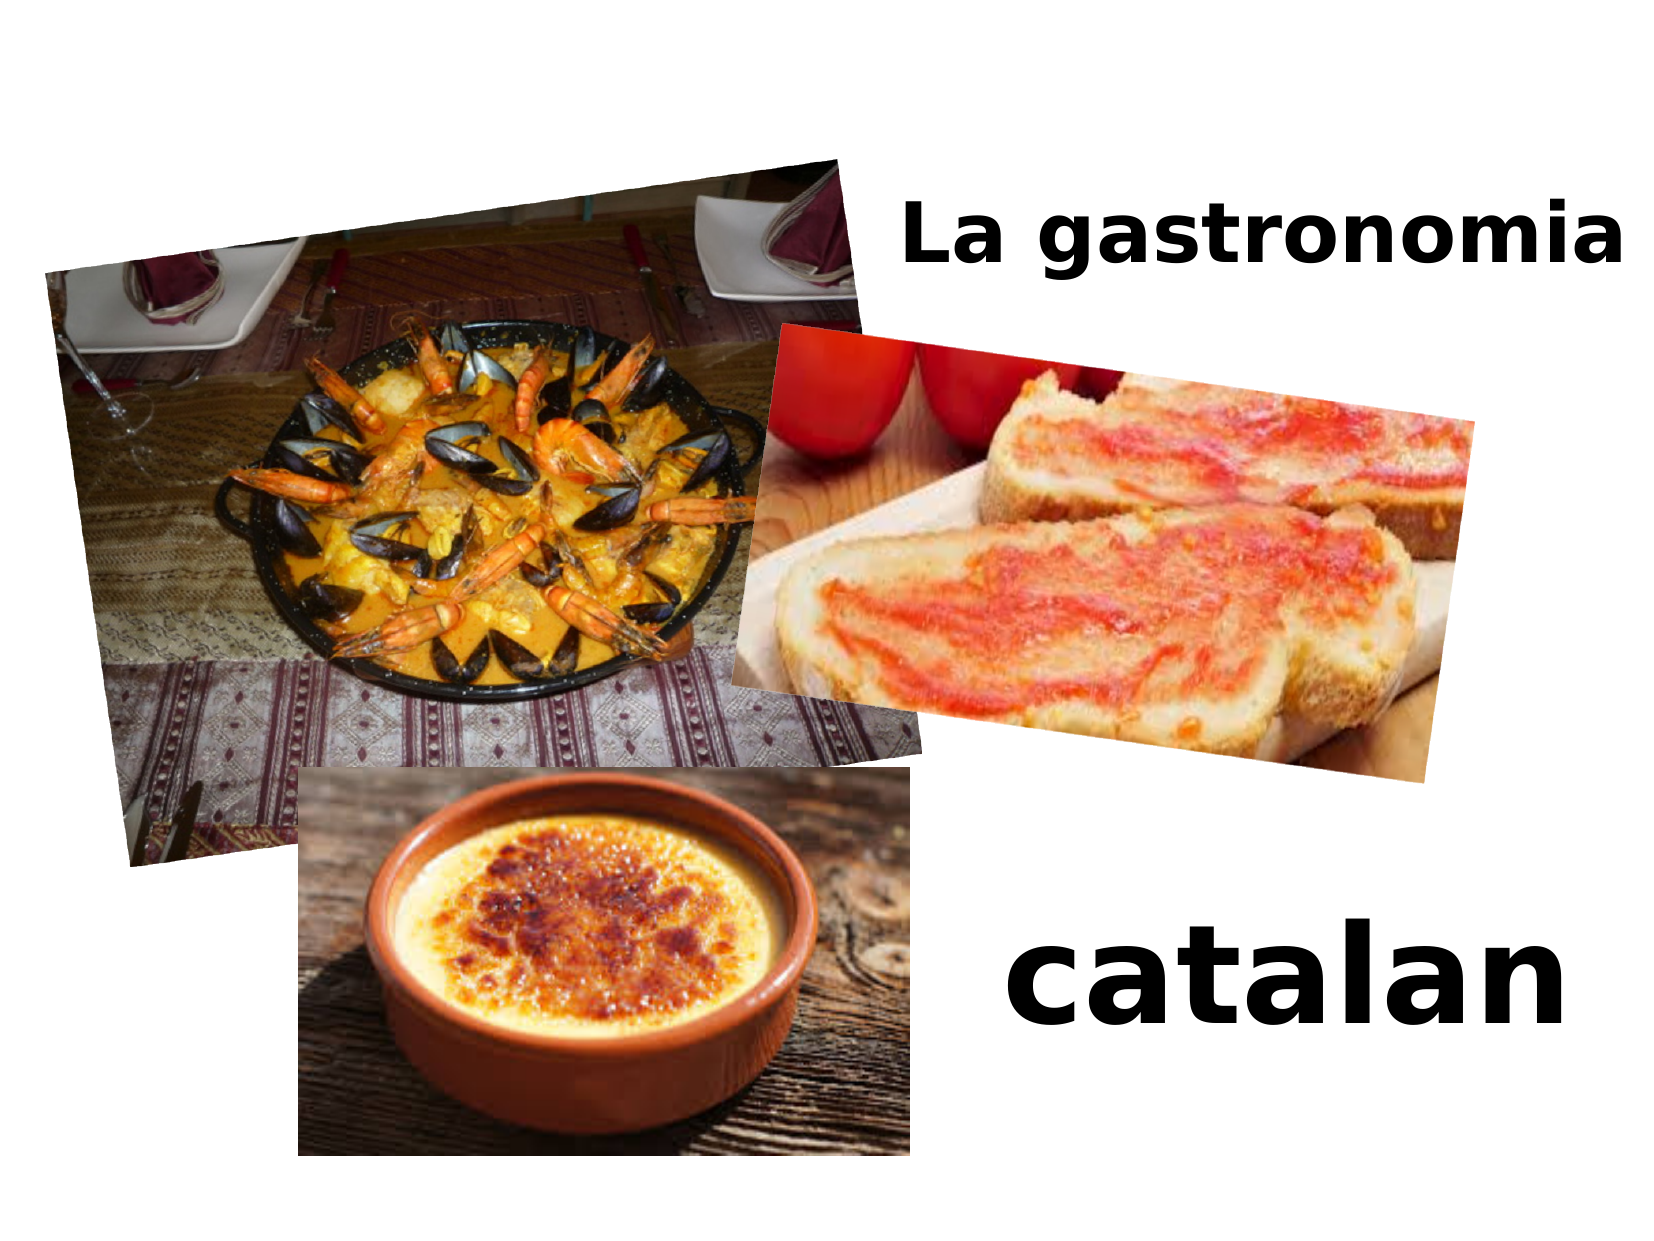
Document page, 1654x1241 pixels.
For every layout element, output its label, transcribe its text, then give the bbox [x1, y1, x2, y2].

text_box catalan [944, 888, 1630, 1063]
picture [44, 158, 1475, 1156]
title La gastronomia [850, 129, 1654, 337]
